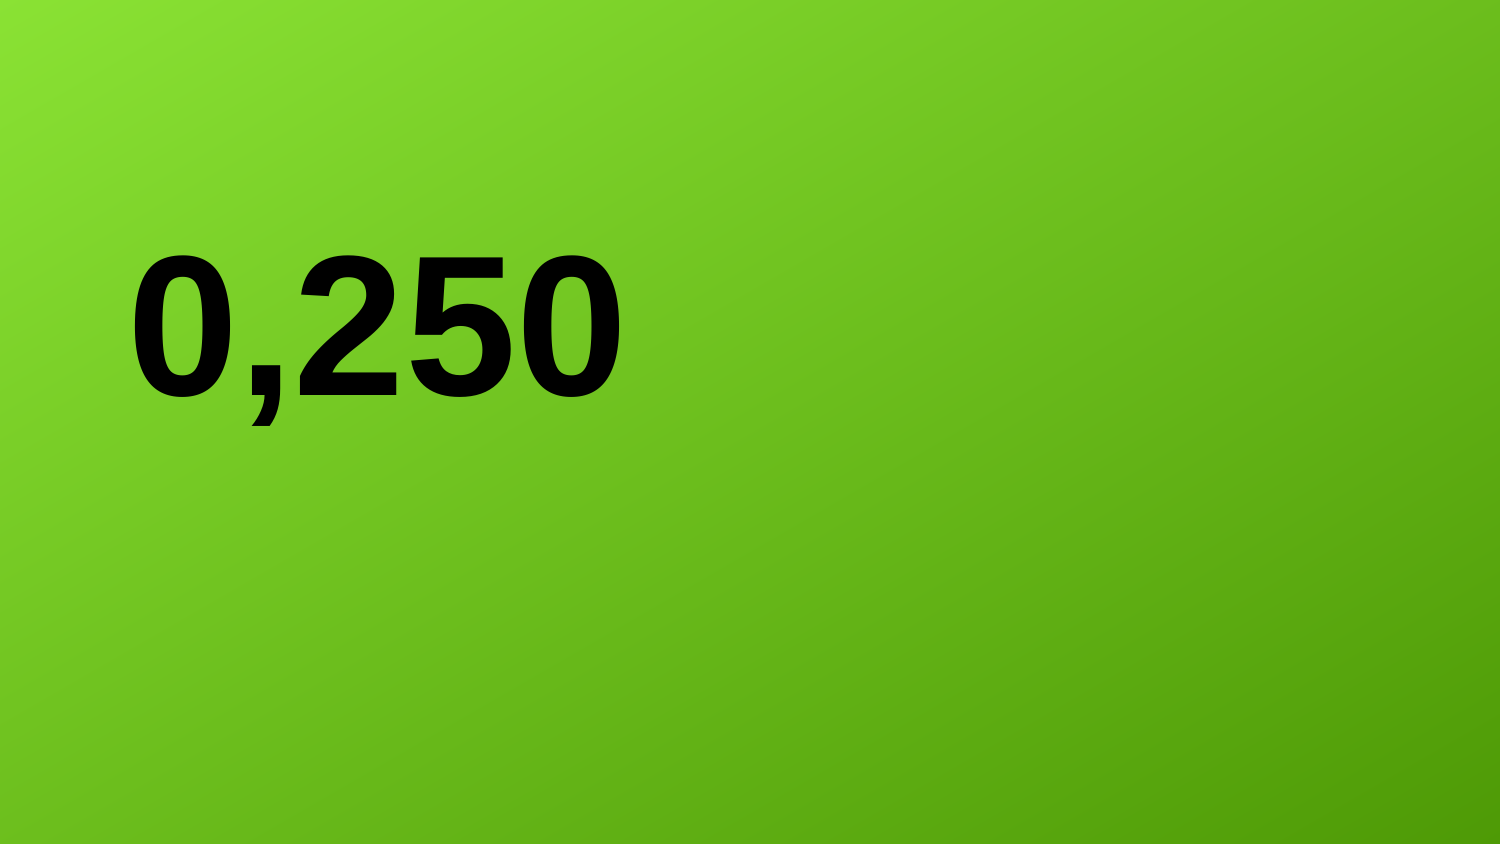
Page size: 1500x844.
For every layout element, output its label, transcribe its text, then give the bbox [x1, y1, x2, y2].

text_box 0,250 [162, 277, 202, 375]
text_box 0,250 [551, 277, 591, 375]
text_box 0,250 [112, 259, 1388, 450]
